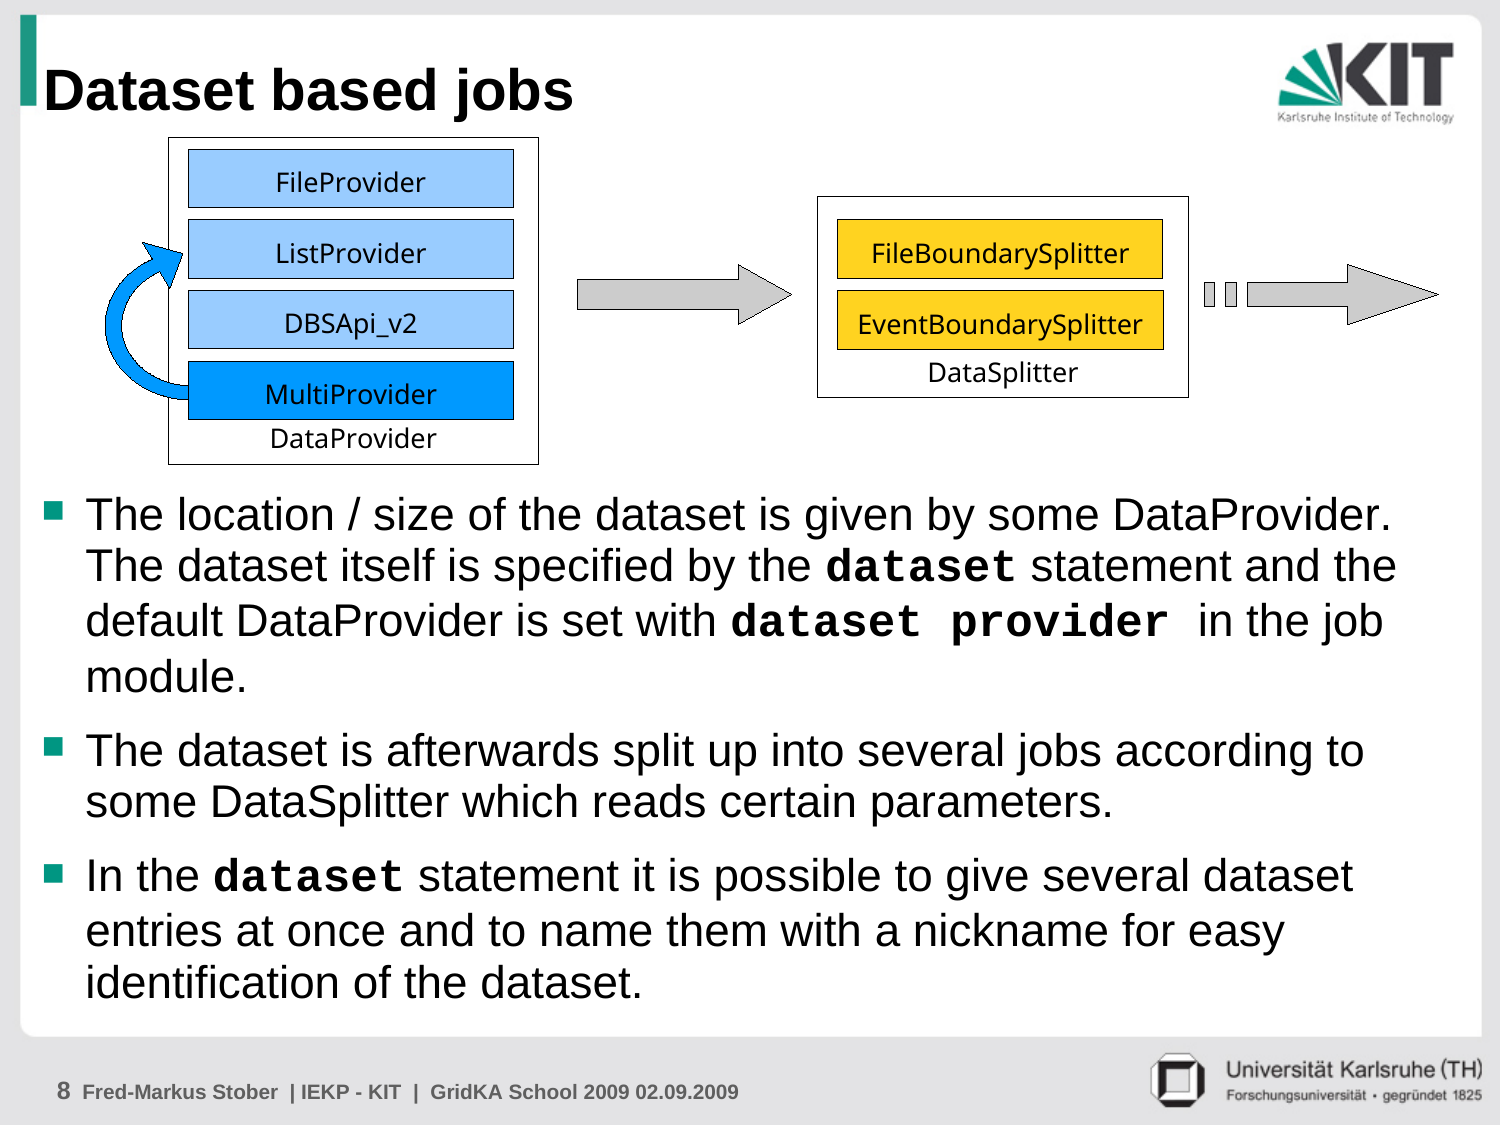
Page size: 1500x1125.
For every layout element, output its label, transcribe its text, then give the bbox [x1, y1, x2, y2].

text_box [105, 242, 188, 400]
list The location / size of the dataset is given by some DataProvider. The dataset itself is specified by the dataset statement and the default DataProvider is set with dataset provider in the job module. The dataset is afterwards split up into several jobs according to some DataSplitter which reads certain parameters. In the dataset statement it is possible to give several dataset entries at once and to name them with a nickname for easy identification of the dataset. [41, 488, 1459, 1006]
text_box [1204, 282, 1215, 307]
text_box DataSplitter [817, 196, 1189, 398]
text_box ListProvider [188, 219, 514, 279]
title Dataset based jobs [43, 47, 1241, 134]
text_box FileBoundarySplitter [837, 219, 1163, 279]
text_box EventBoundarySplitter [837, 290, 1164, 350]
text_box MultiProvider [188, 361, 514, 420]
text_box FileProvider [188, 149, 514, 208]
picture [0, 0, 1500, 1125]
text_box [577, 264, 792, 325]
text_box [1247, 264, 1439, 325]
text_box DBSApi_v2 [188, 290, 514, 349]
text_box DataProvider [168, 137, 539, 465]
text_box [1225, 282, 1237, 307]
